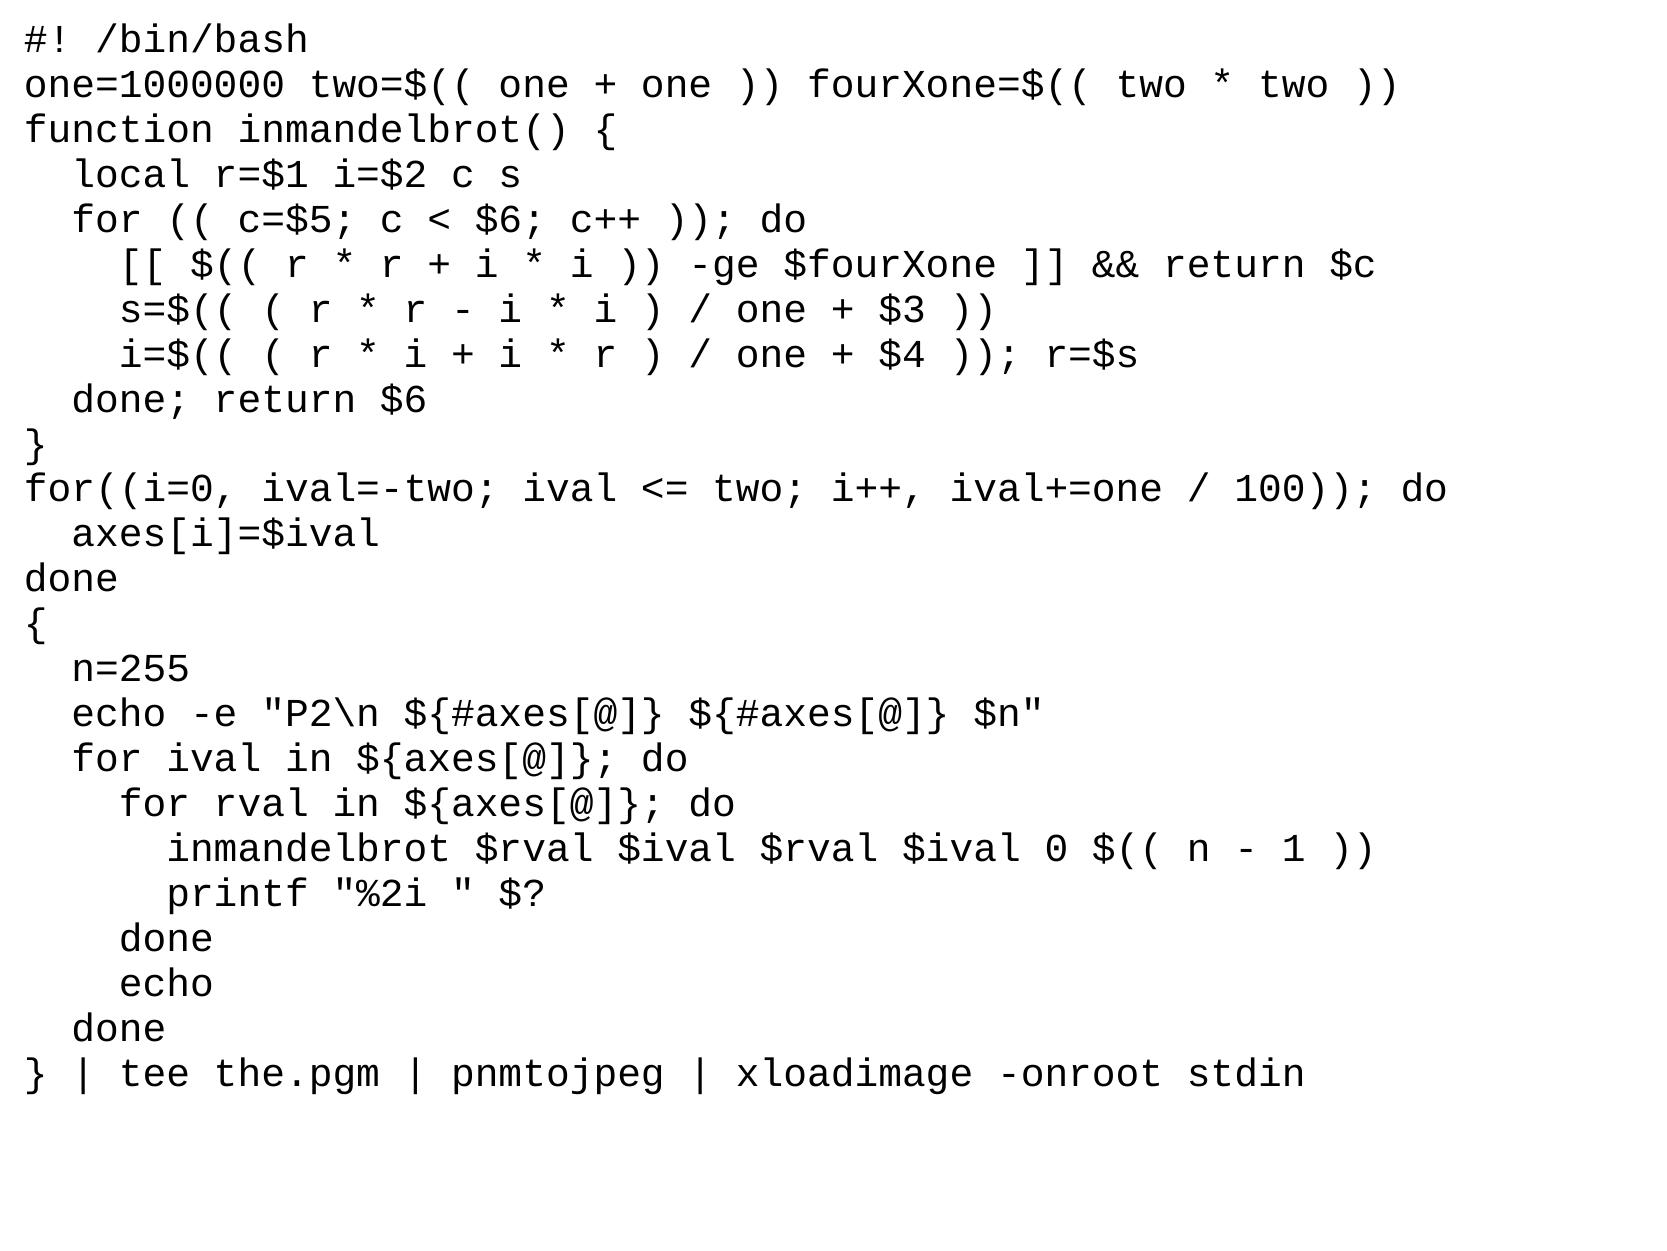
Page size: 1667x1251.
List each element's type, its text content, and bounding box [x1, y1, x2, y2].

list #! /bin/bash one=1000000 two=$(( one + one )) fourXone=$(( two * two )) function inmandelbrot() { local r=$1 i=$2 c s for (( c=$5; c < $6; c++ )); do [[ $(( r * r + i * i )) -ge $fourXone ]] && return $c s=$(( ( r * r - i * i ) / one + $3 )) i=$(( ( r * i + i * r ) / one + $4 )); r=$s done; return $6 } for((i=0, ival=-two; ival <= two; i++, ival+=one / 100)); do axes[i]=$ival done { n=255 echo -e "P2\n ${#axes[@]} ${#axes[@]} $n" for ival in ${axes[@]}; do for rval in ${axes[@]}; do inmandelbrot $rval $ival $rval $ival 0 $(( n - 1 )) printf "%2i " $? done echo done } | tee the.pgm | pnmtojpeg | xloadimage -onroot stdin [23, 16, 1625, 1251]
